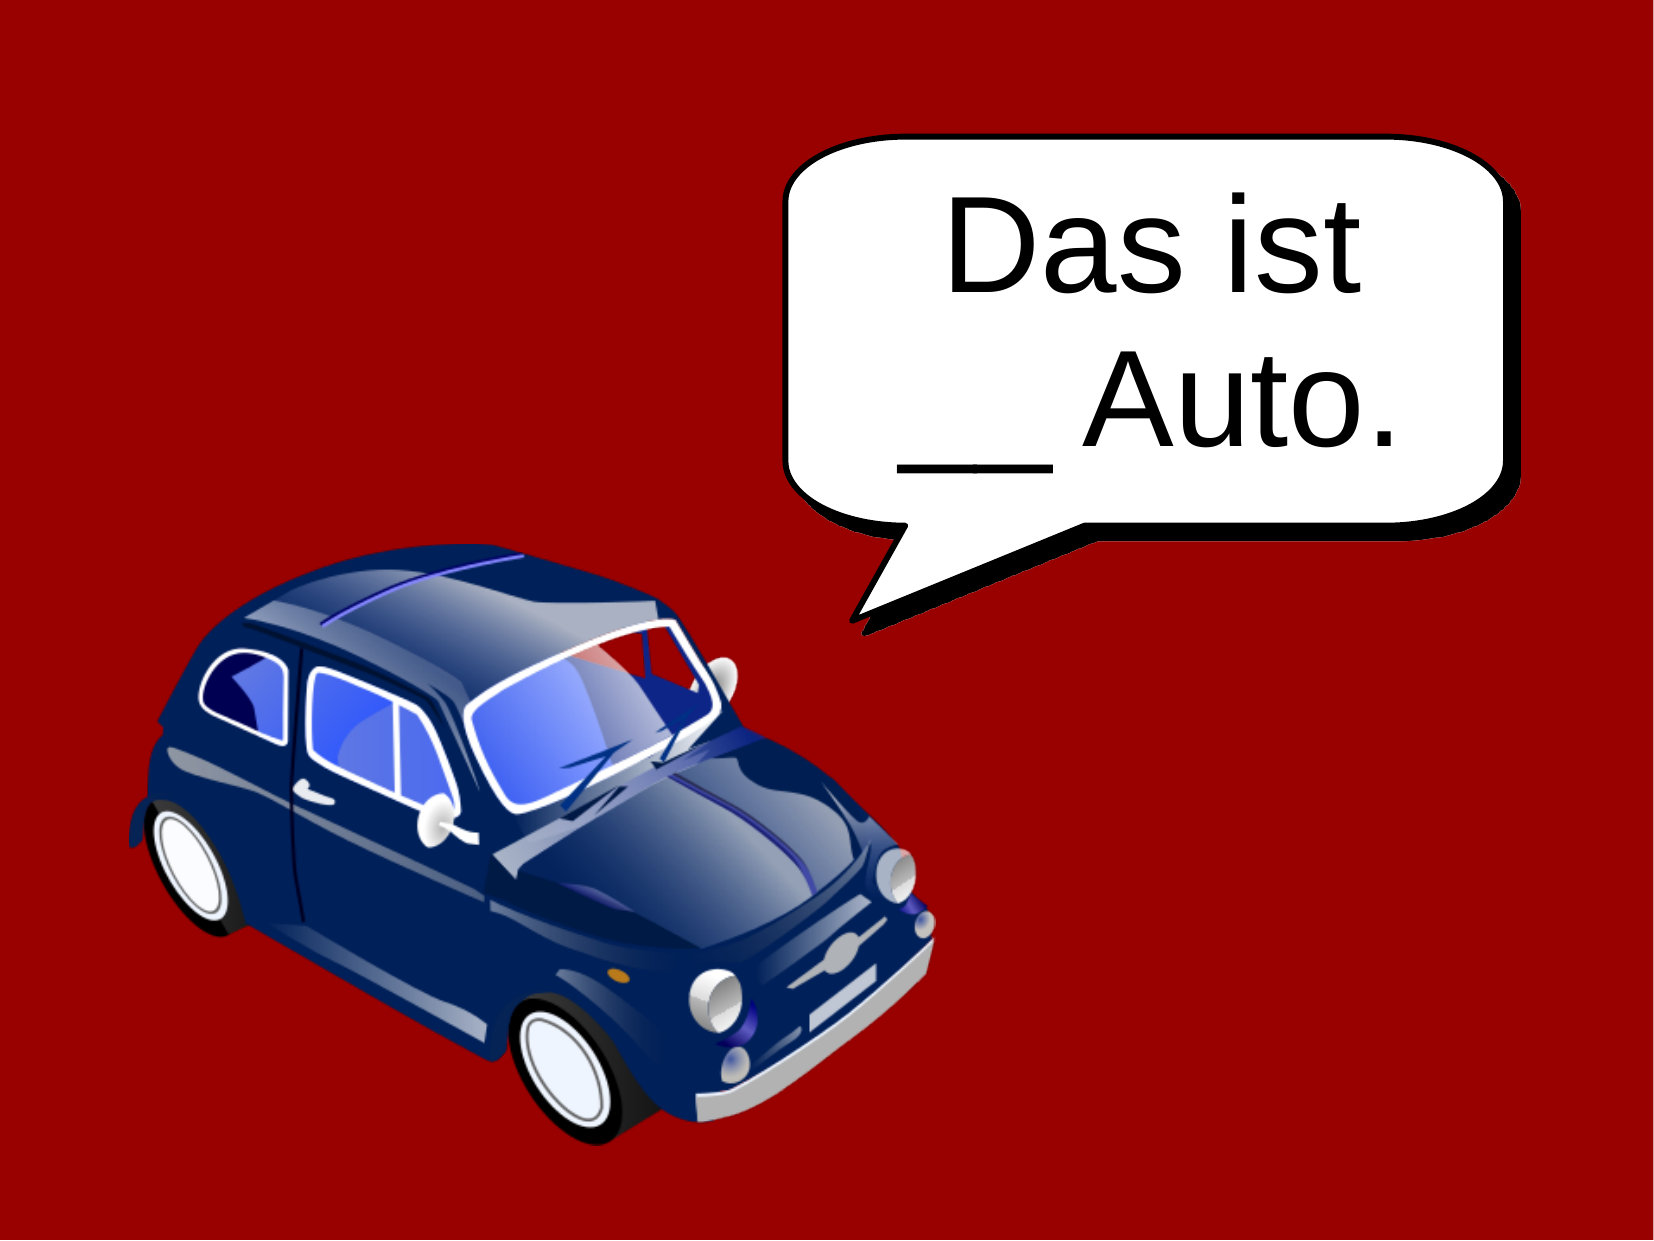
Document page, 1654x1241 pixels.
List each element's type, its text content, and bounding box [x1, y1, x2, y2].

text_box [785, 162, 1486, 621]
picture [129, 544, 936, 1146]
text_box Das ist __ Auto. [809, 160, 1495, 497]
text_box [813, 136, 1479, 160]
text_box [1495, 174, 1506, 488]
